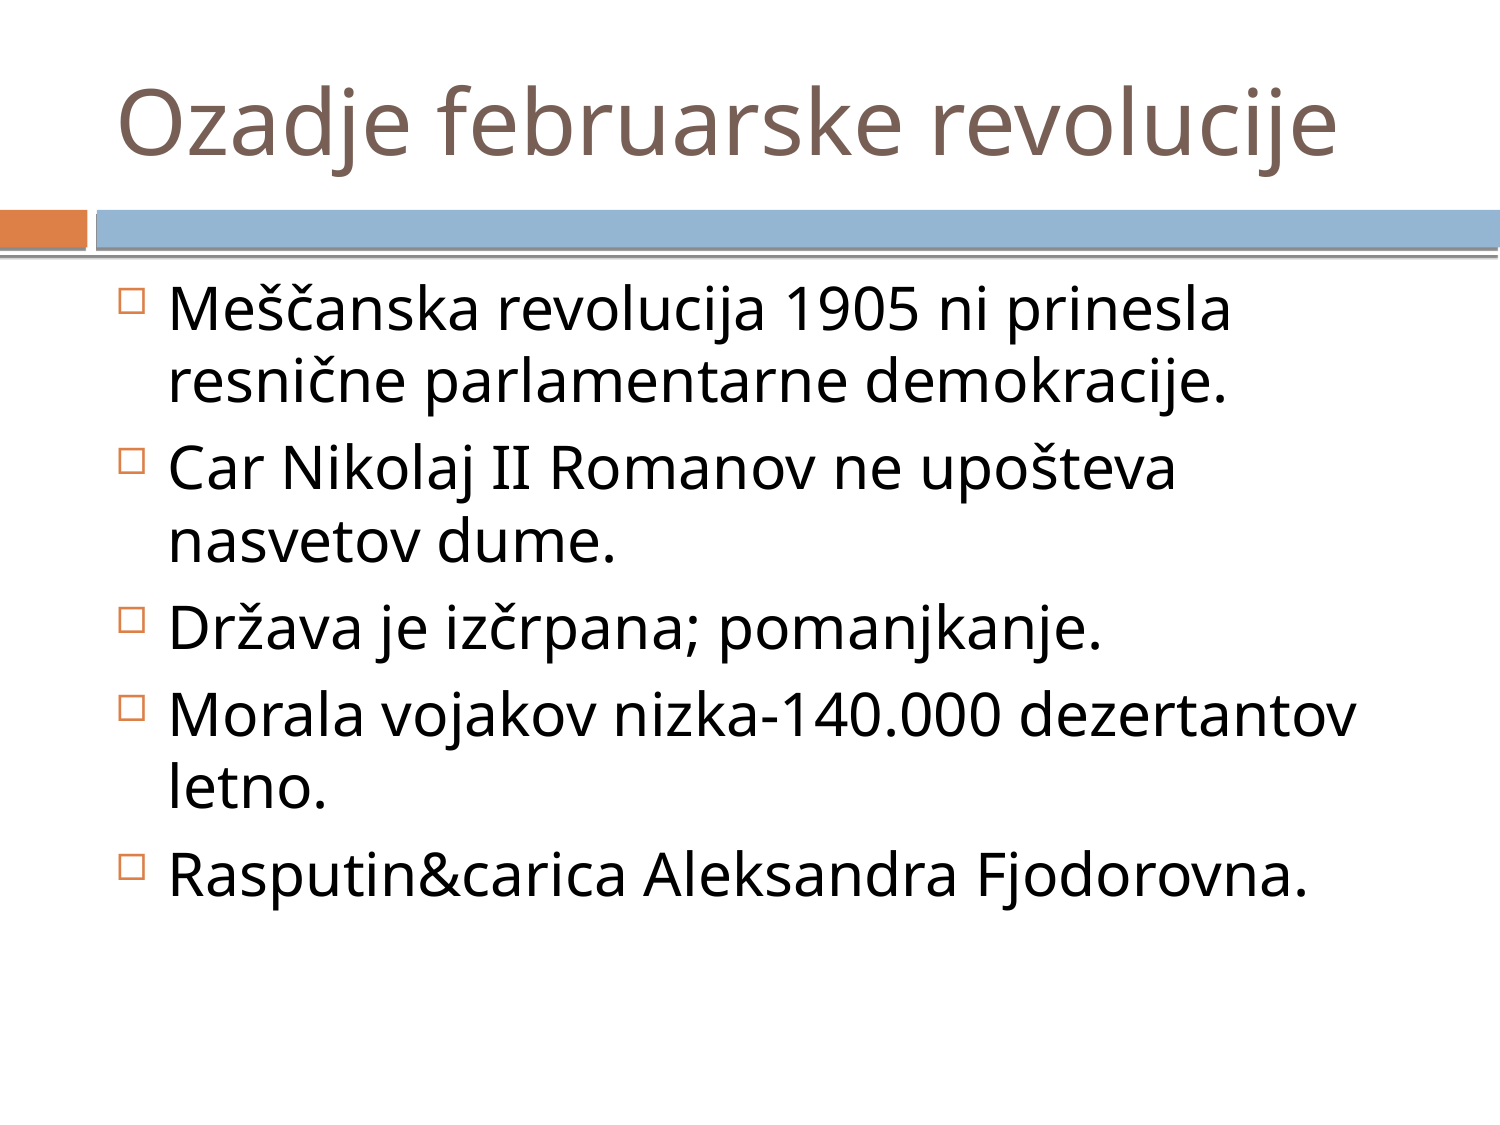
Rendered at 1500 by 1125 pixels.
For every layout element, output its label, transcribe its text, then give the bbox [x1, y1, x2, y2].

list Meščanska revolucija 1905 ni prinesla resnične parlamentarne demokracije. Car Nikolaj II Romanov ne upošteva nasvetov dume. Država je izčrpana; pomanjkanje. Morala vojakov nizka-140.000 dezertantov letno. Rasputin&carica Aleksandra Fjodorovna. [100, 262, 1438, 1000]
title Ozadje februarske revolucije [100, 37, 1438, 200]
